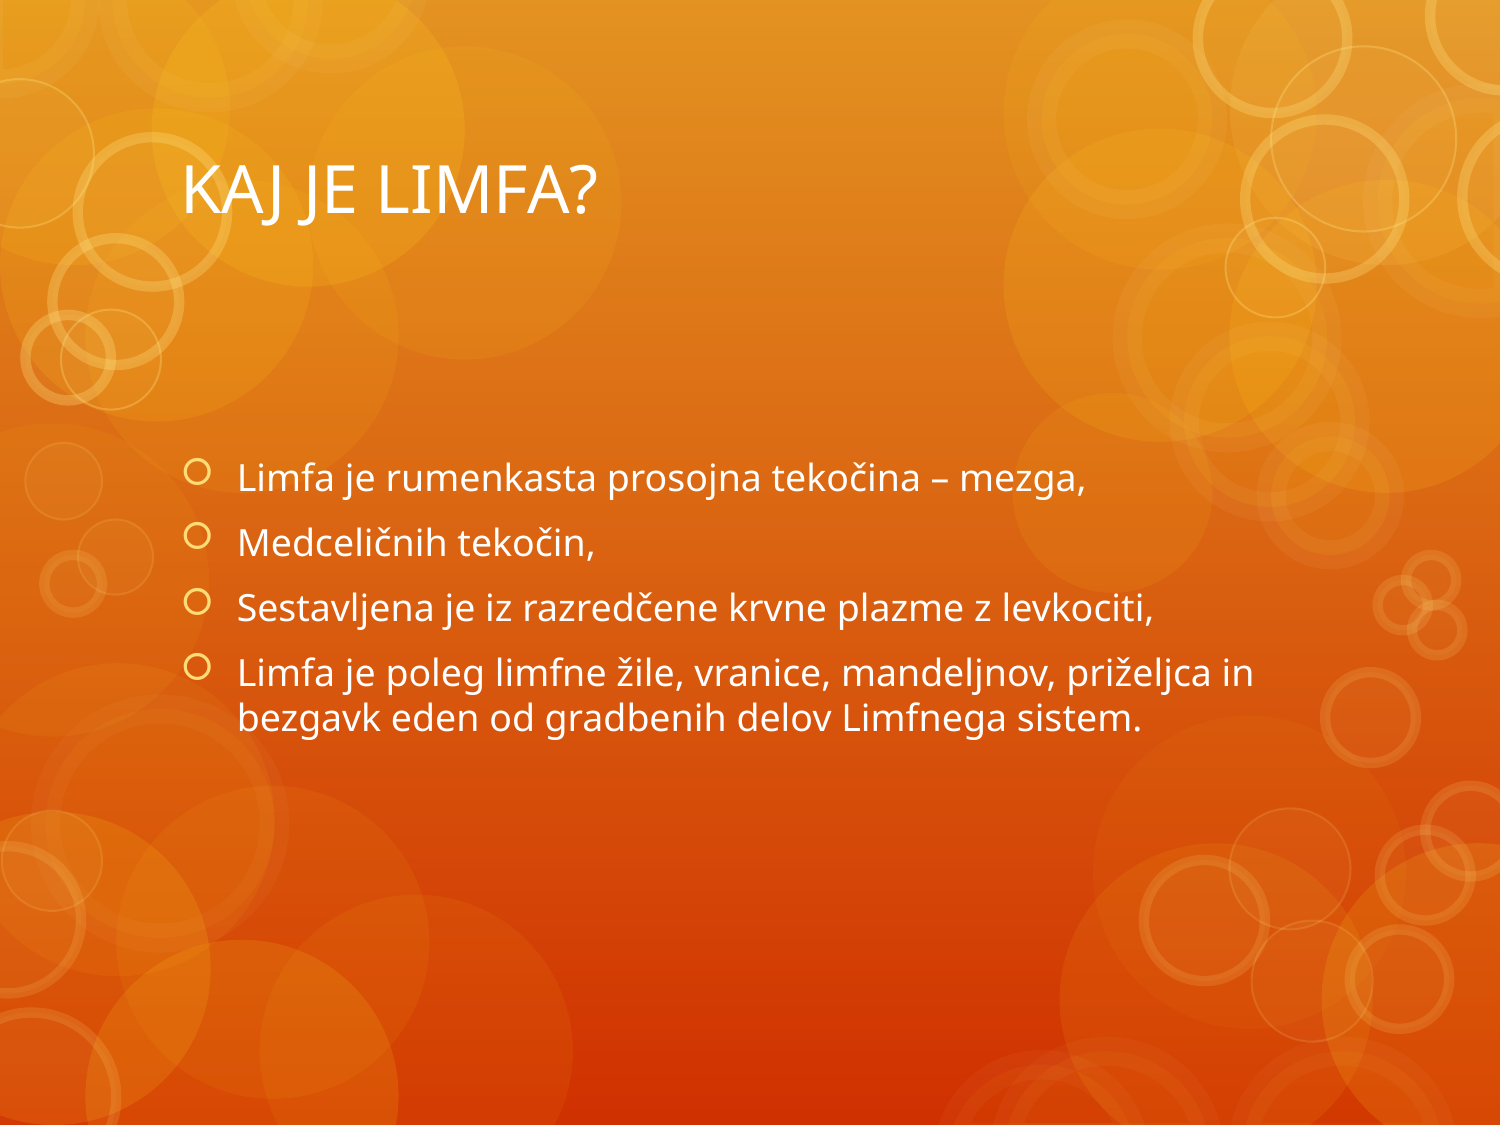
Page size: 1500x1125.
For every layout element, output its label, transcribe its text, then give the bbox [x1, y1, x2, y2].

title KAJ JE LIMFA? [165, 110, 1335, 263]
list Limfa je rumenkasta prosojna tekočina – mezga, Medceličnih tekočin, Sestavljena je iz razredčene krvne plazme z levkociti, Limfa je poleg limfne žile, vranice, mandeljnov, priželjca in bezgavk eden od gradbenih delov Limfnega sistem. [165, 296, 1335, 962]
